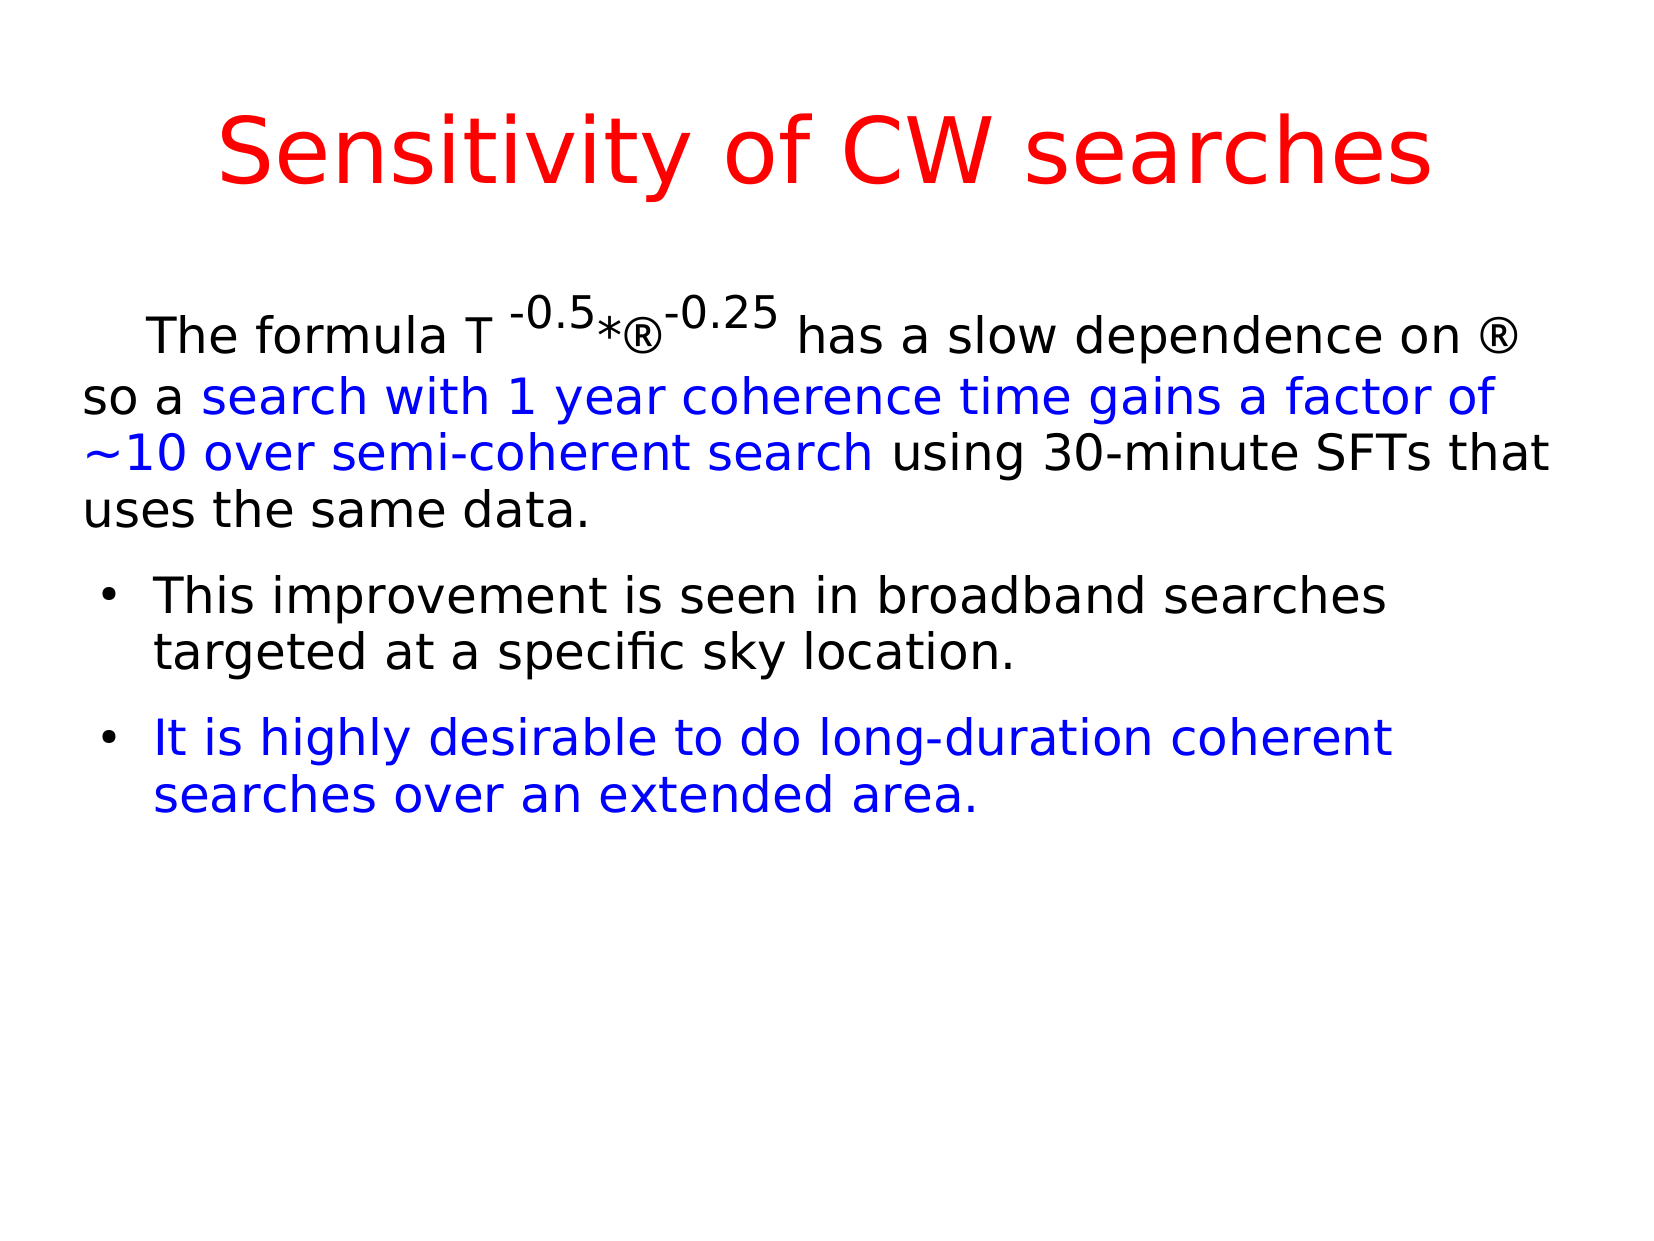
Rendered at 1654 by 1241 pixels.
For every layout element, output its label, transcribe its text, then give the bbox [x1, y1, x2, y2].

title Sensitivity of CW searches [82, 49, 1571, 257]
list The formula T -0.5*®-0.25 has a slow dependence on ® so a search with 1 year coherence time gains a factor of ~10 over semi-coherent search using 30-minute SFTs that uses the same data. This improvement is seen in broadband searches targeted at a specific sky location. It is highly desirable to do long-duration coherent searches over an extended area. [82, 290, 1571, 1109]
